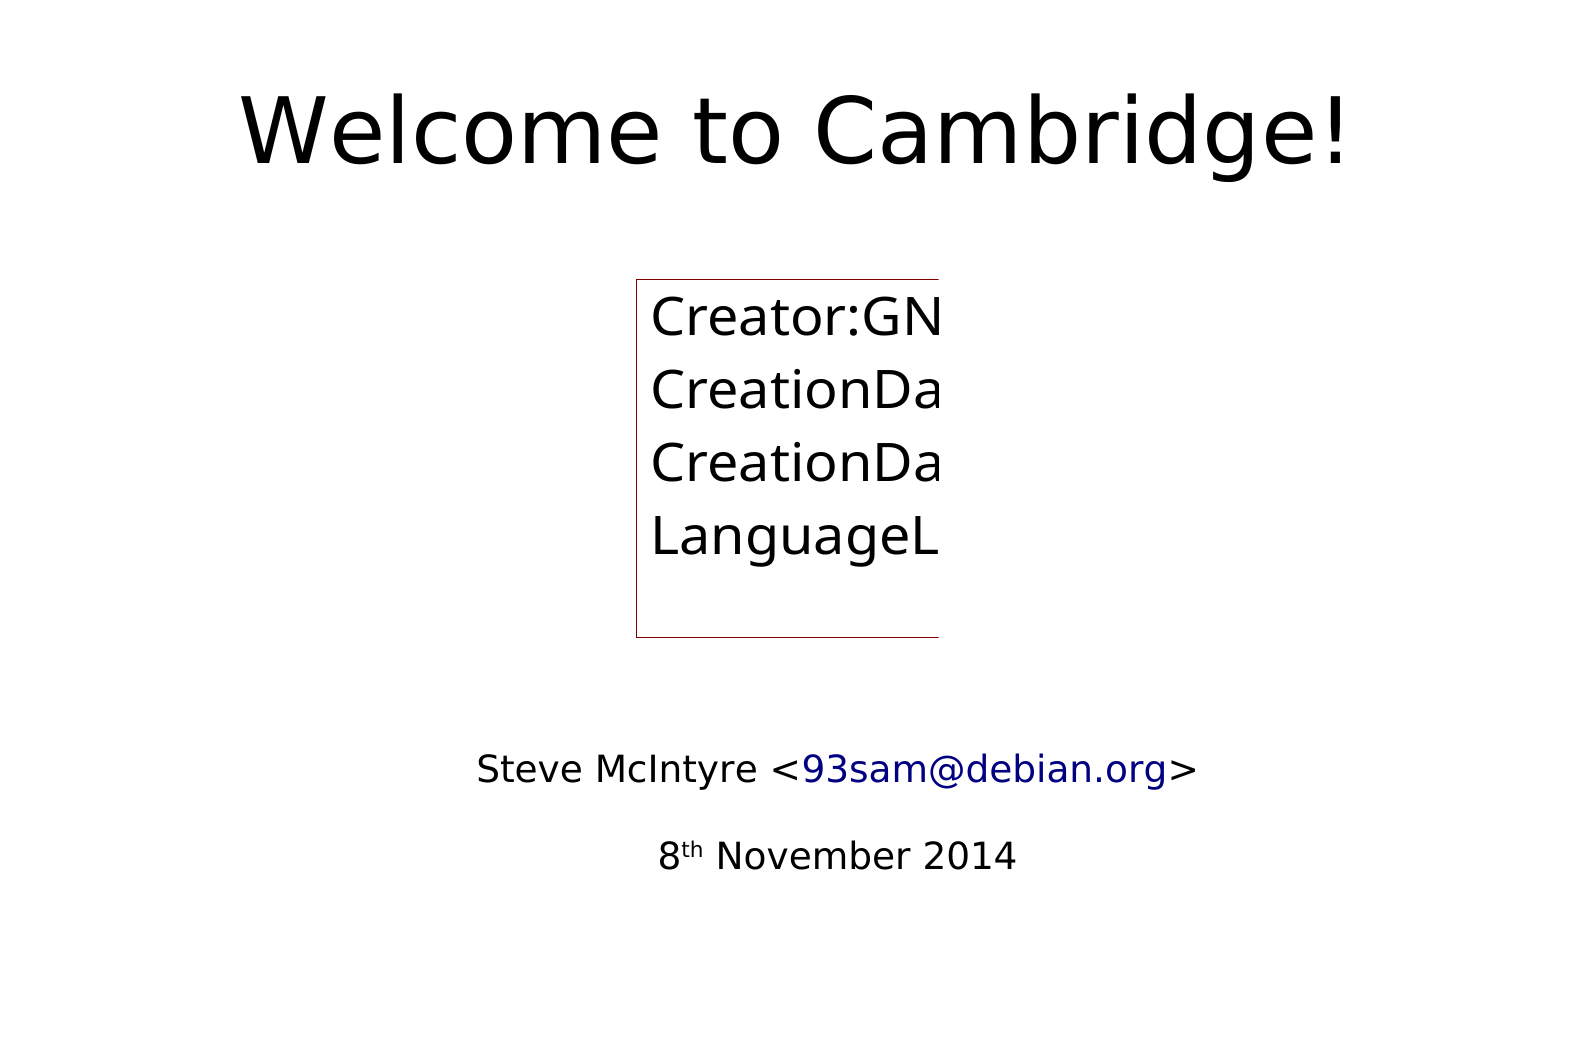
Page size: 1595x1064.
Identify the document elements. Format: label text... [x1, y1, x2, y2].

picture [632, 275, 939, 638]
subtitle Steve McIntyre <93sam@debian.org> 8th November 2014 [102, 562, 1538, 1064]
title Welcome to Cambridge! [79, 24, 1515, 239]
